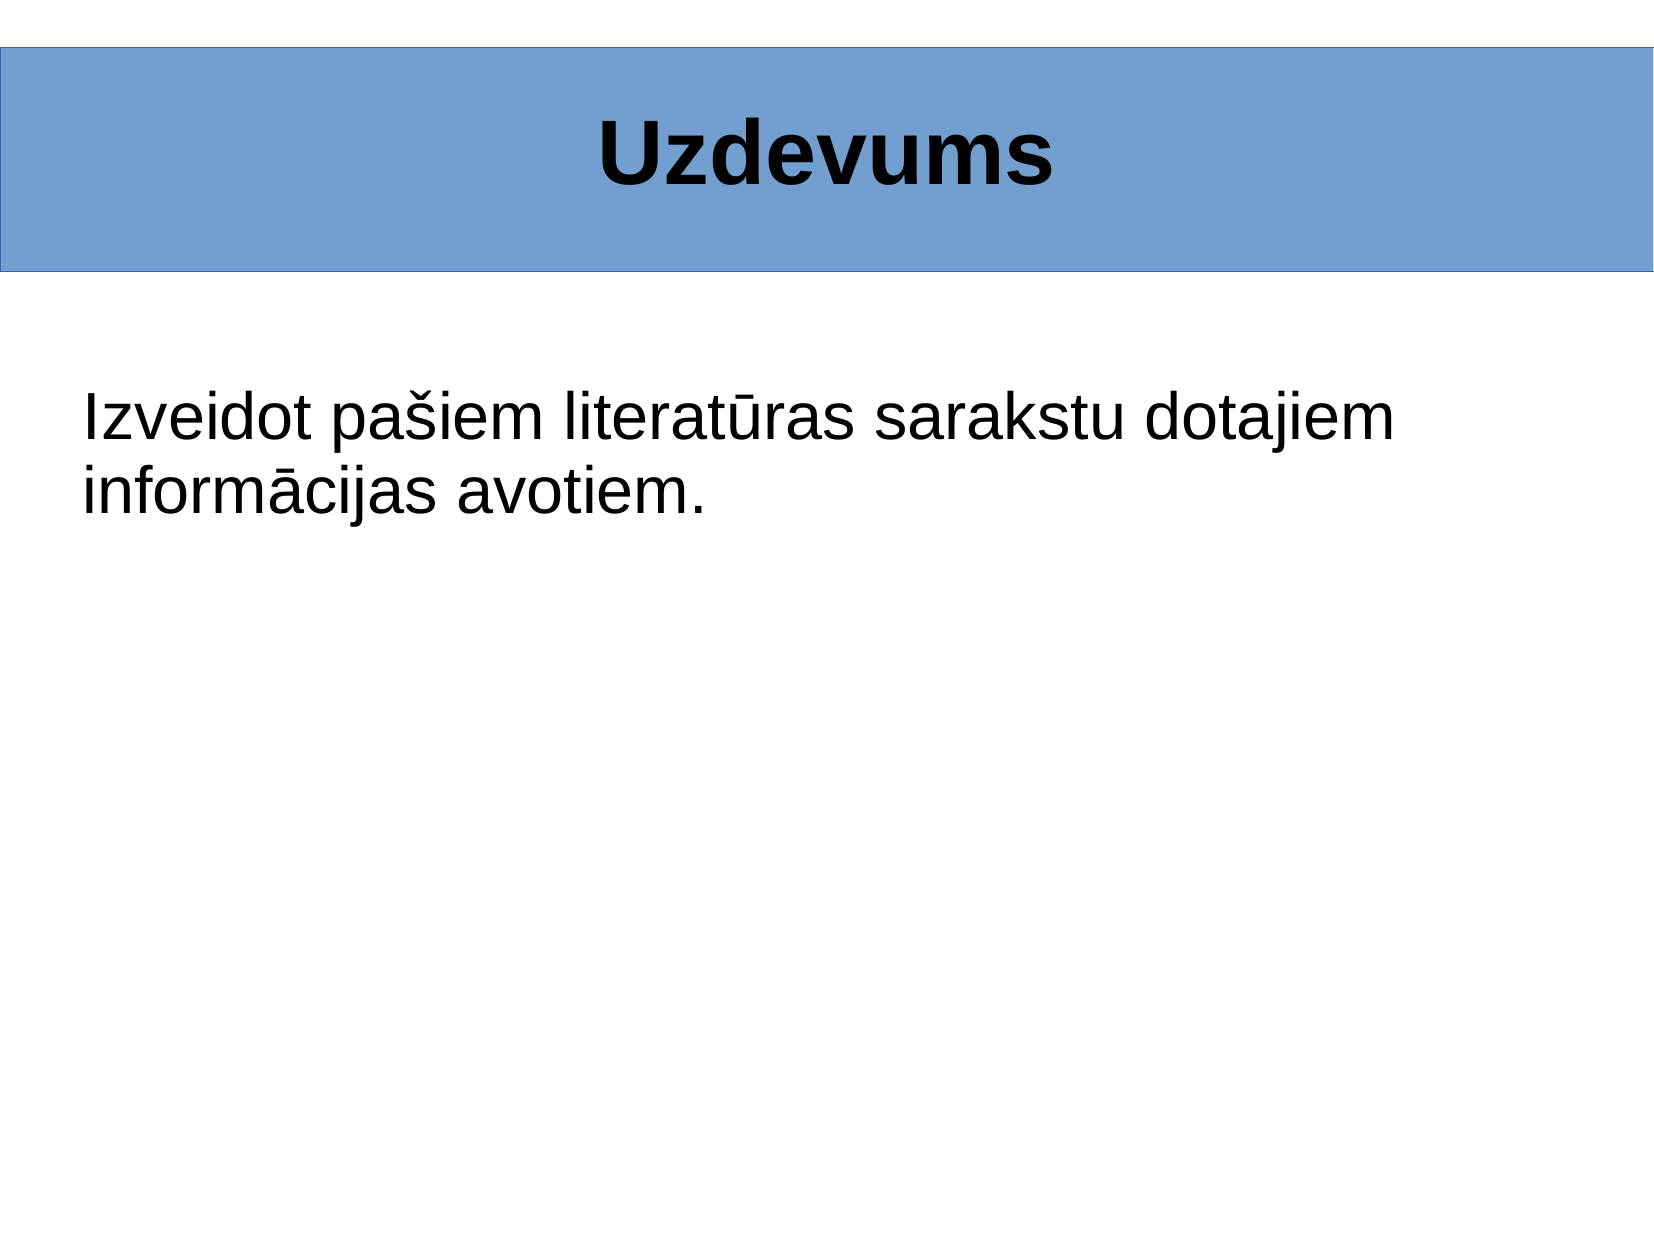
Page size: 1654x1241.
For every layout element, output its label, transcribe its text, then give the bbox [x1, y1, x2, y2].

text_box [0, 47, 1654, 272]
list Izveidot pašiem literatūras sarakstu dotajiem informācijas avotiem. [82, 378, 1619, 1099]
title Uzdevums [82, 49, 1571, 257]
